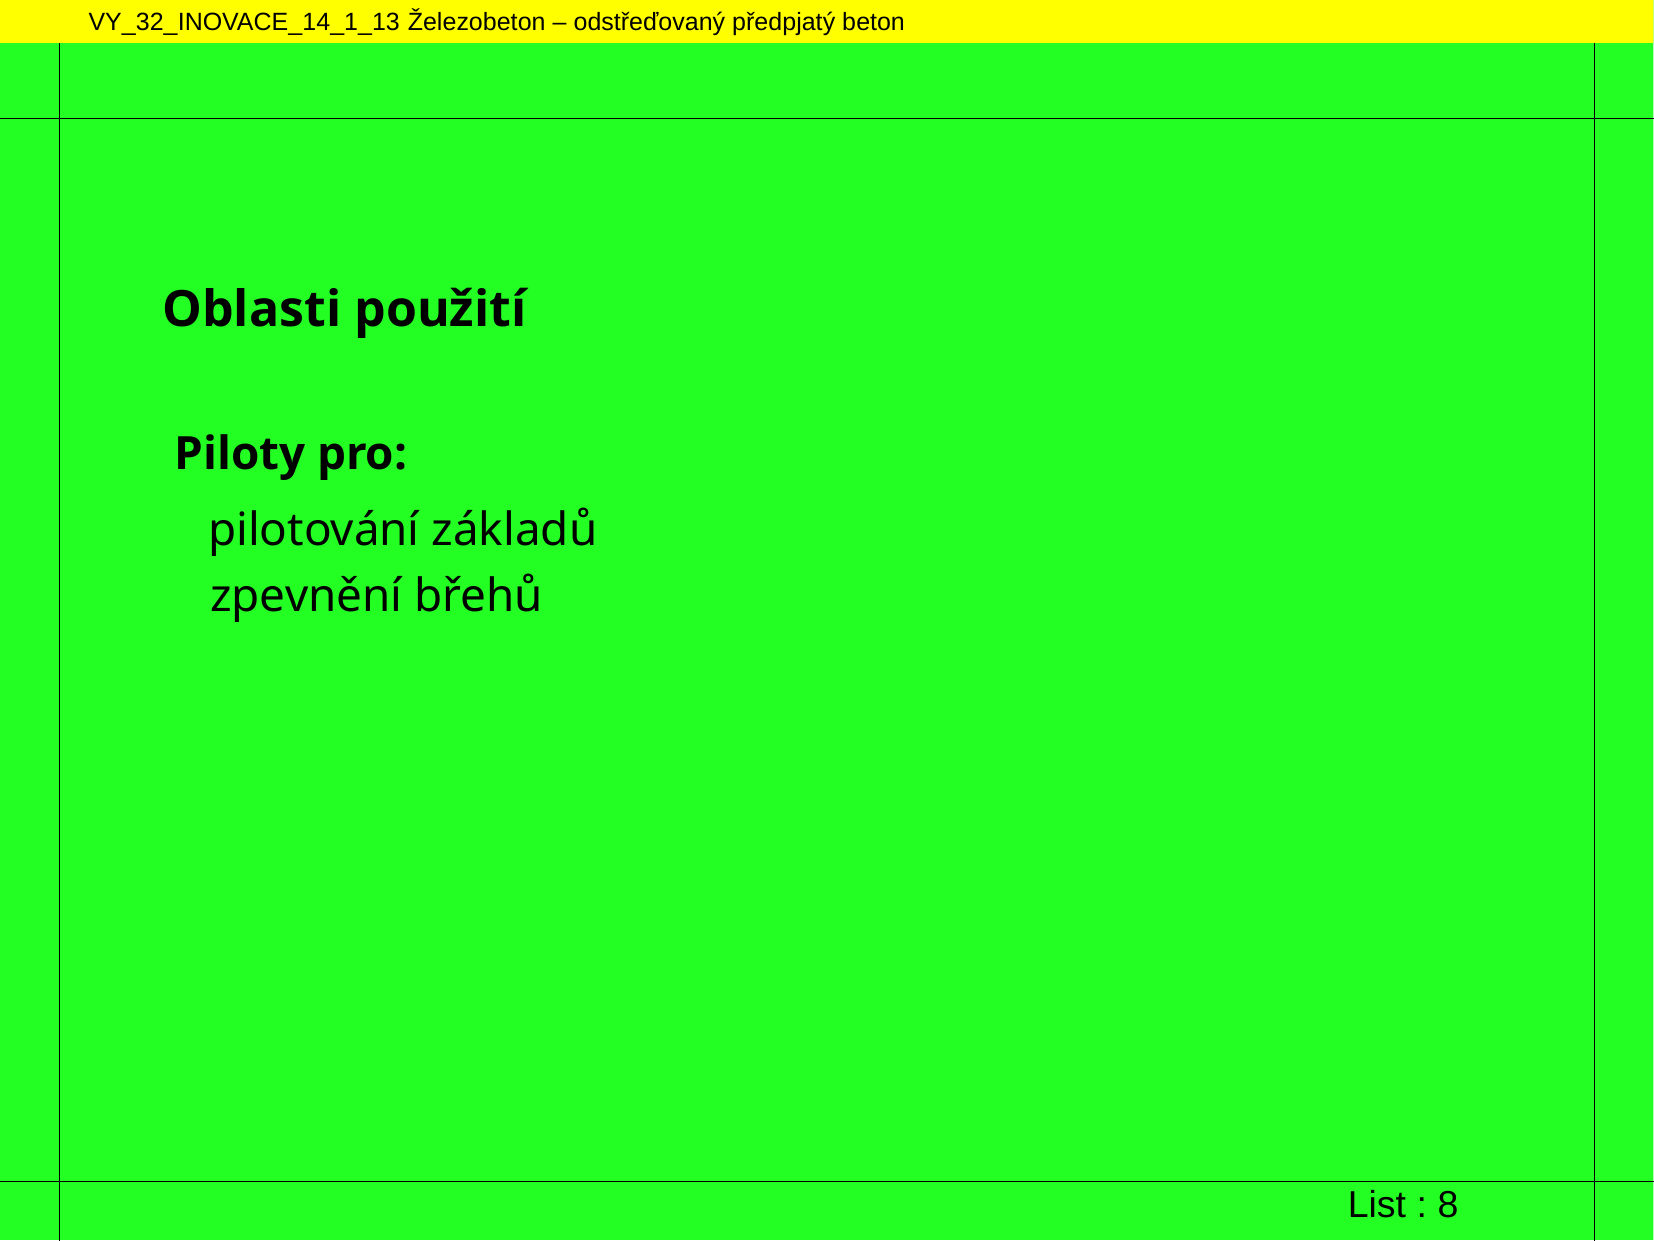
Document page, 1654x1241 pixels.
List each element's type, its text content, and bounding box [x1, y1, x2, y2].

text_box List : <číslo> [1357, 1176, 1599, 1241]
text_box Oblasti použití Piloty pro: pilotování základů zpevnění břehů [147, 265, 1418, 901]
text_box VY_32_INOVACE_14_1_13 Železobeton – odstřeďovaný předpjatý beton [0, 0, 1654, 43]
